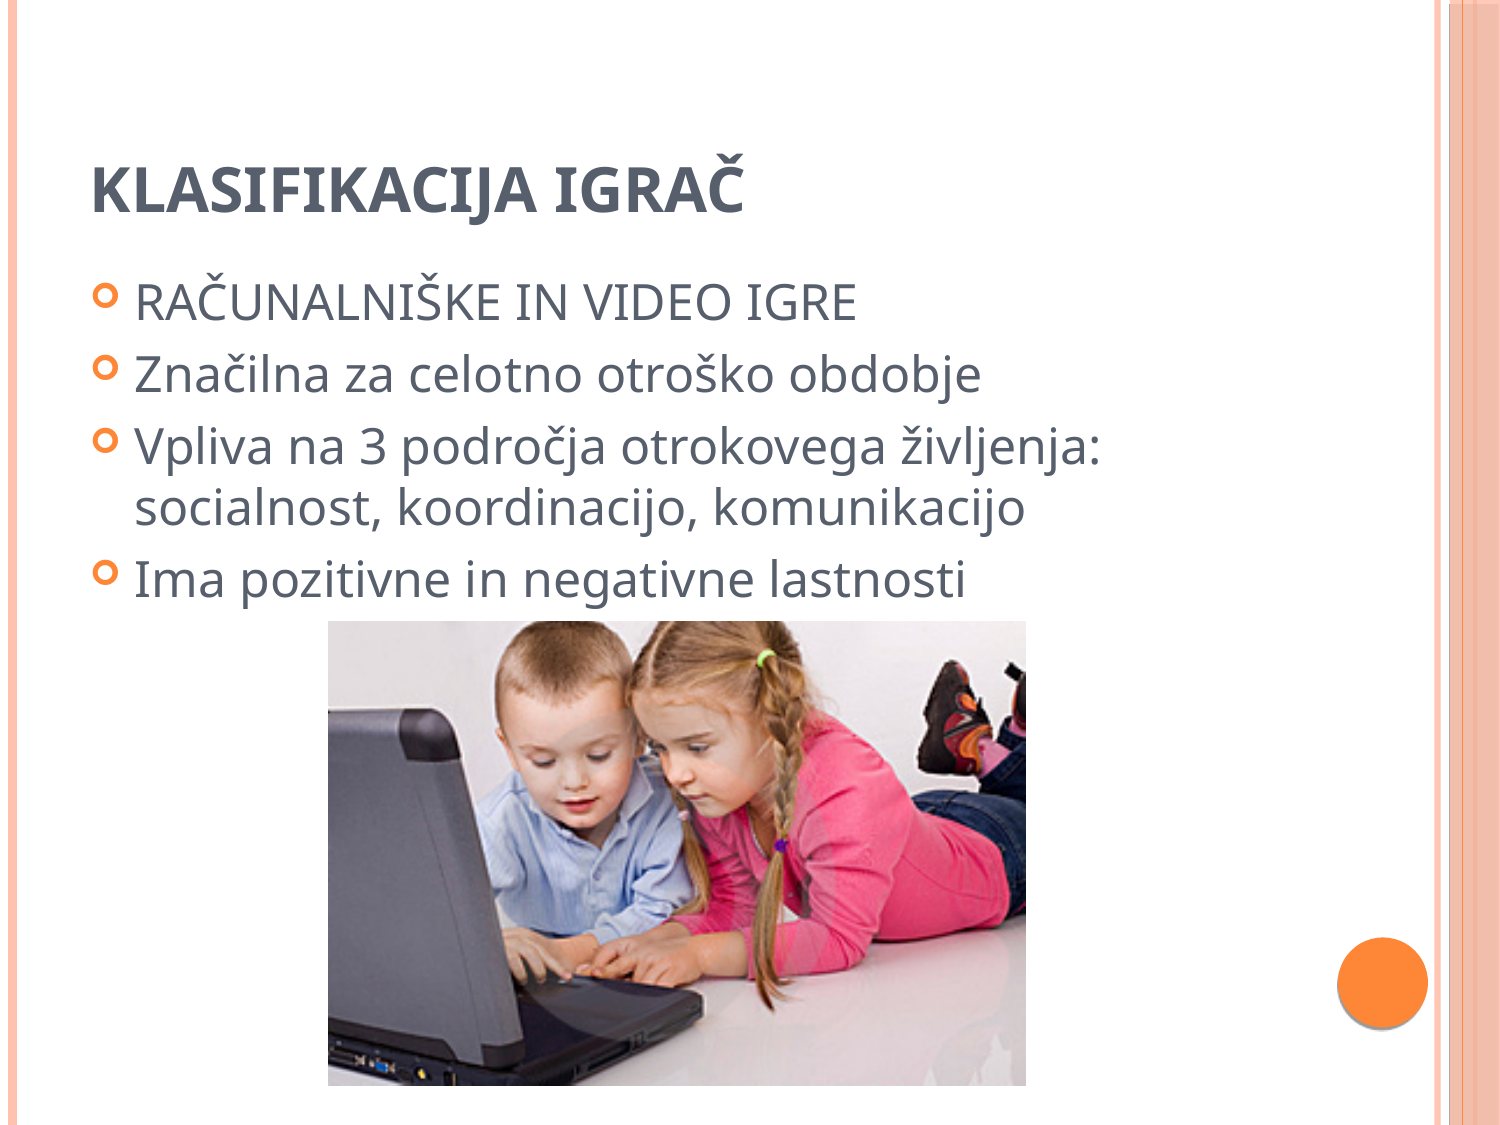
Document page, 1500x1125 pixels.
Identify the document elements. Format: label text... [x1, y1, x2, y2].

picture [328, 621, 1026, 1086]
list RAČUNALNIŠKE IN VIDEO IGRE Značilna za celotno otroško obdobje Vpliva na 3 področja otrokovega življenja: socialnost, koordinacijo, komunikacijo Ima pozitivne in negativne lastnosti [75, 262, 1300, 1062]
title KLASIFIKACIJA IGRAČ [75, 45, 1300, 233]
